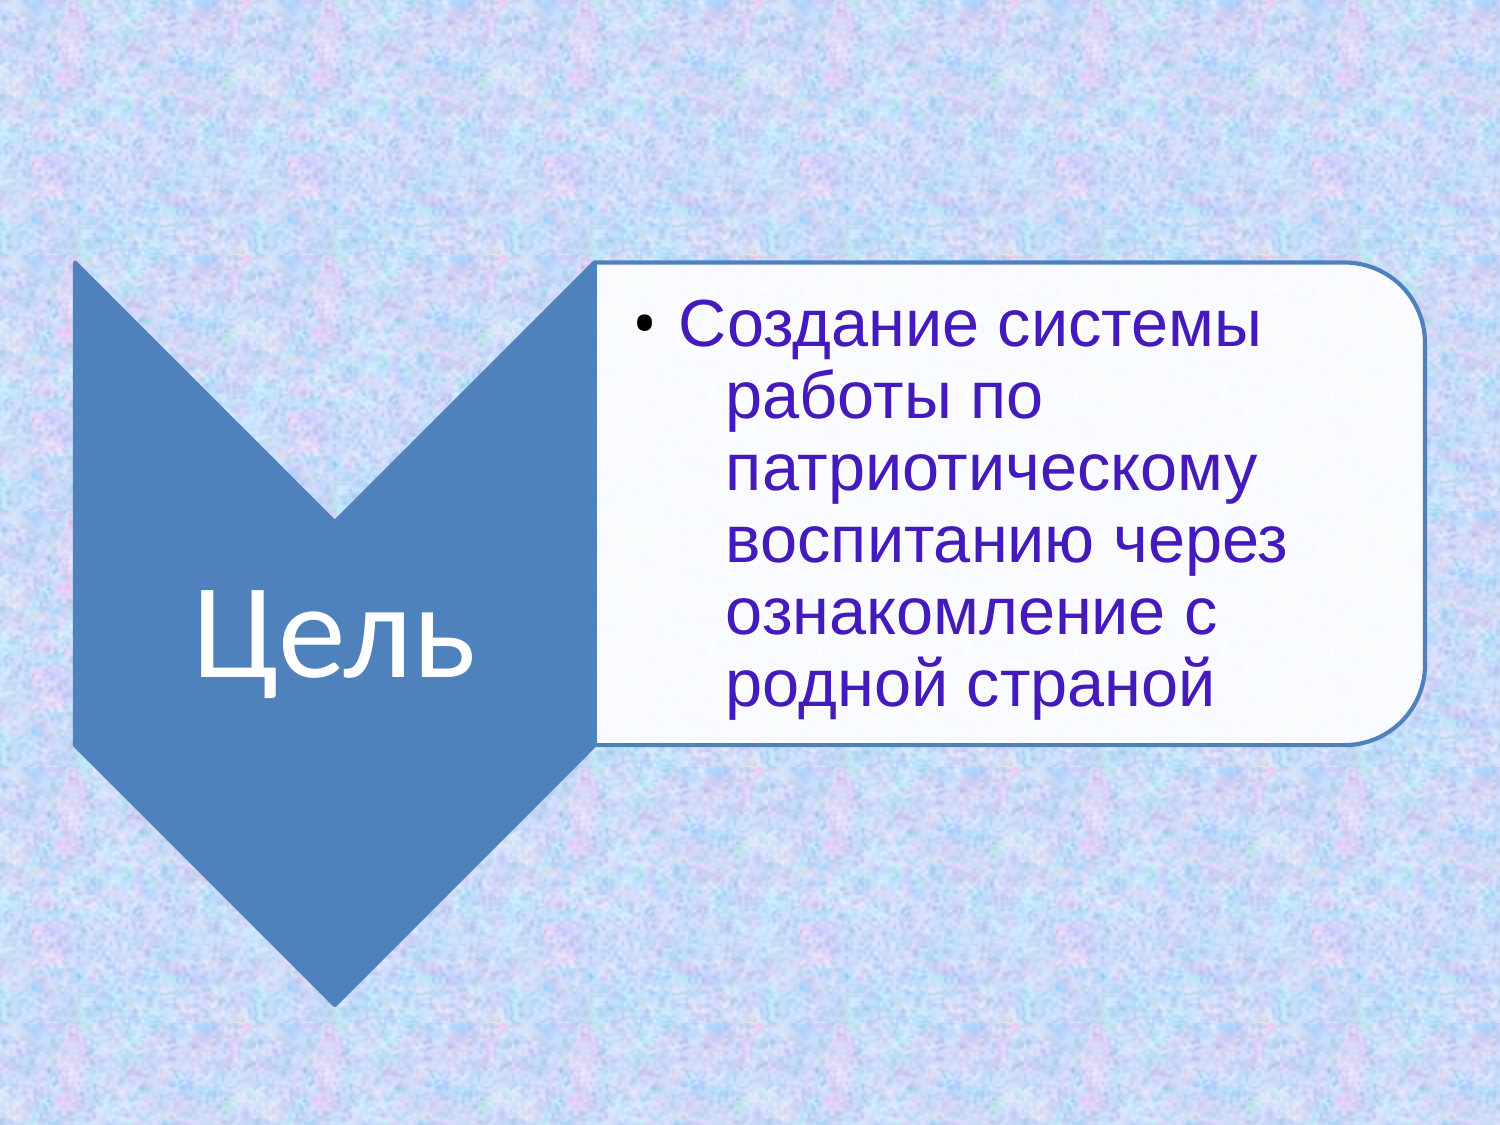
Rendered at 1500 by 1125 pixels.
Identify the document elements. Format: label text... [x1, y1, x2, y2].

text_box Создание системы работы по патриотическому воспитанию через ознакомление с родной страной [594, 262, 1426, 746]
text_box Цель [75, 262, 594, 1006]
